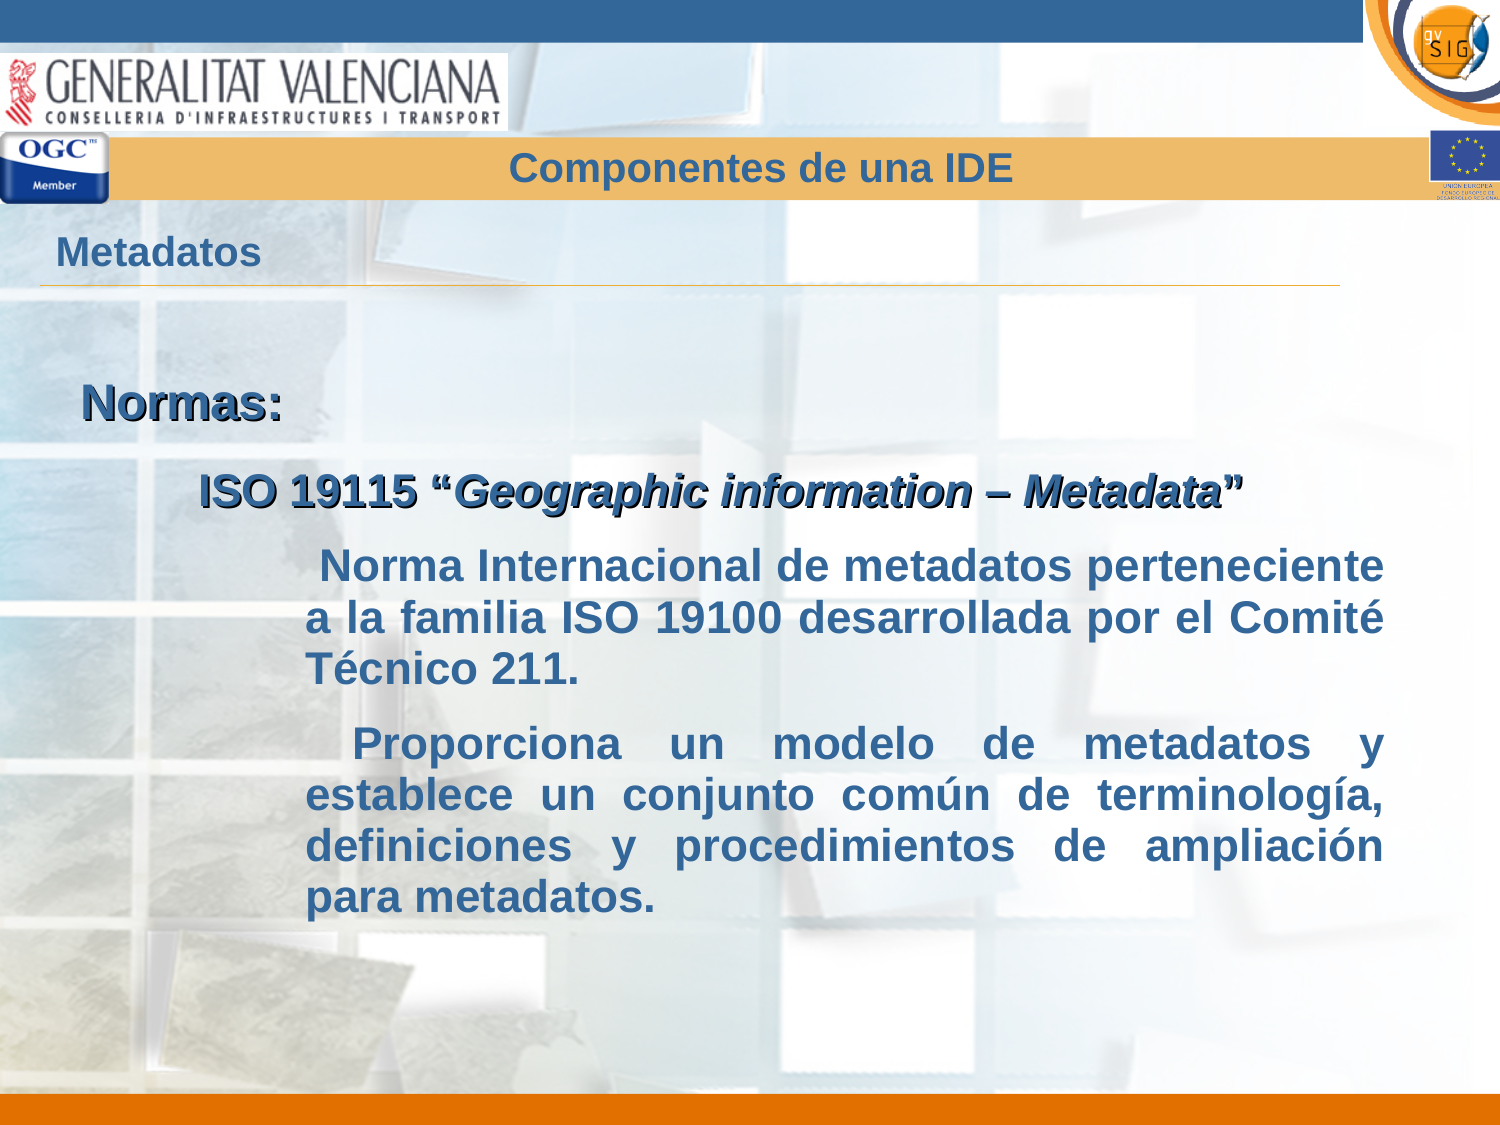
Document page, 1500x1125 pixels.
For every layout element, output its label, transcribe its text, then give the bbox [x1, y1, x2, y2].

picture [0, 132, 109, 204]
text_box Metadatos [40, 222, 1196, 286]
text_box Componentes de una IDE [145, 146, 1389, 202]
text_box Normas: ISO 19115 “Geographic information – Metadata” Norma Internacional de metadatos perteneciente a la familia ISO 19100 desarrollada por el Comité Técnico 211. Proporciona un modelo de metadatos y establece un conjunto común de terminología, definiciones y procedimientos de ampliación para metadatos. [80, 346, 1386, 1034]
picture [1363, 0, 1500, 127]
picture [0, 53, 508, 131]
picture [1429, 129, 1500, 200]
